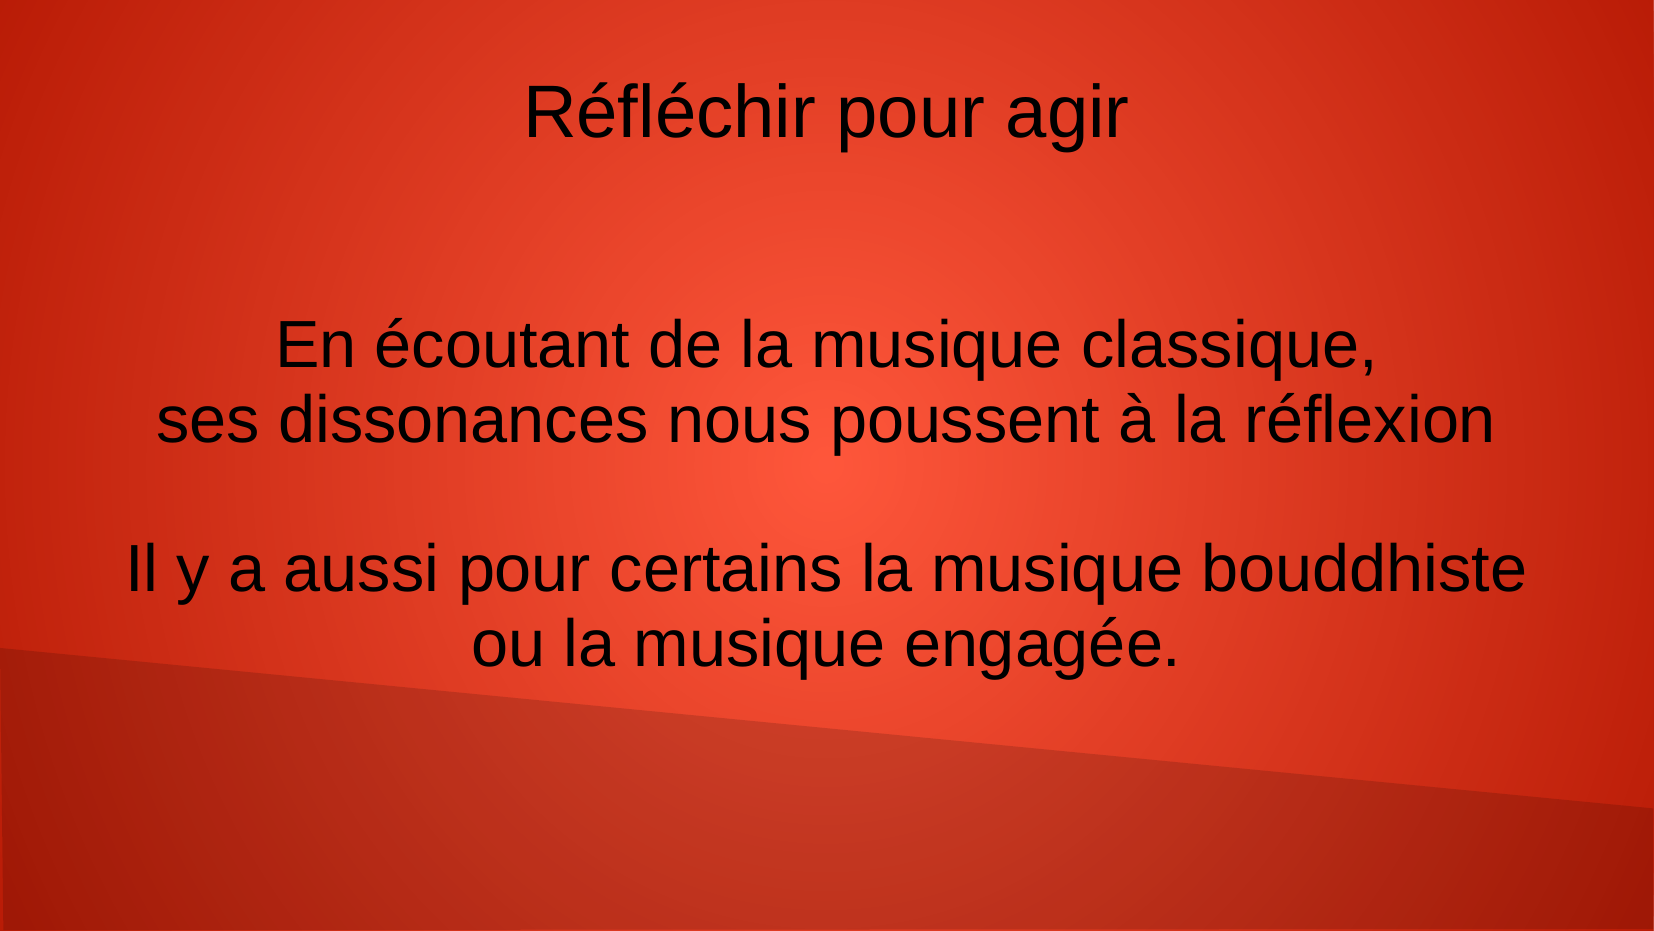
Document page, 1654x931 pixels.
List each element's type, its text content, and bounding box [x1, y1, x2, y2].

subtitle En écoutant de la musique classique, ses dissonances nous poussent à la réflexion Il y a aussi pour certains la musique bouddhiste ou la musique engagée. [82, 224, 1571, 764]
title Réfléchir pour agir [82, 35, 1571, 189]
